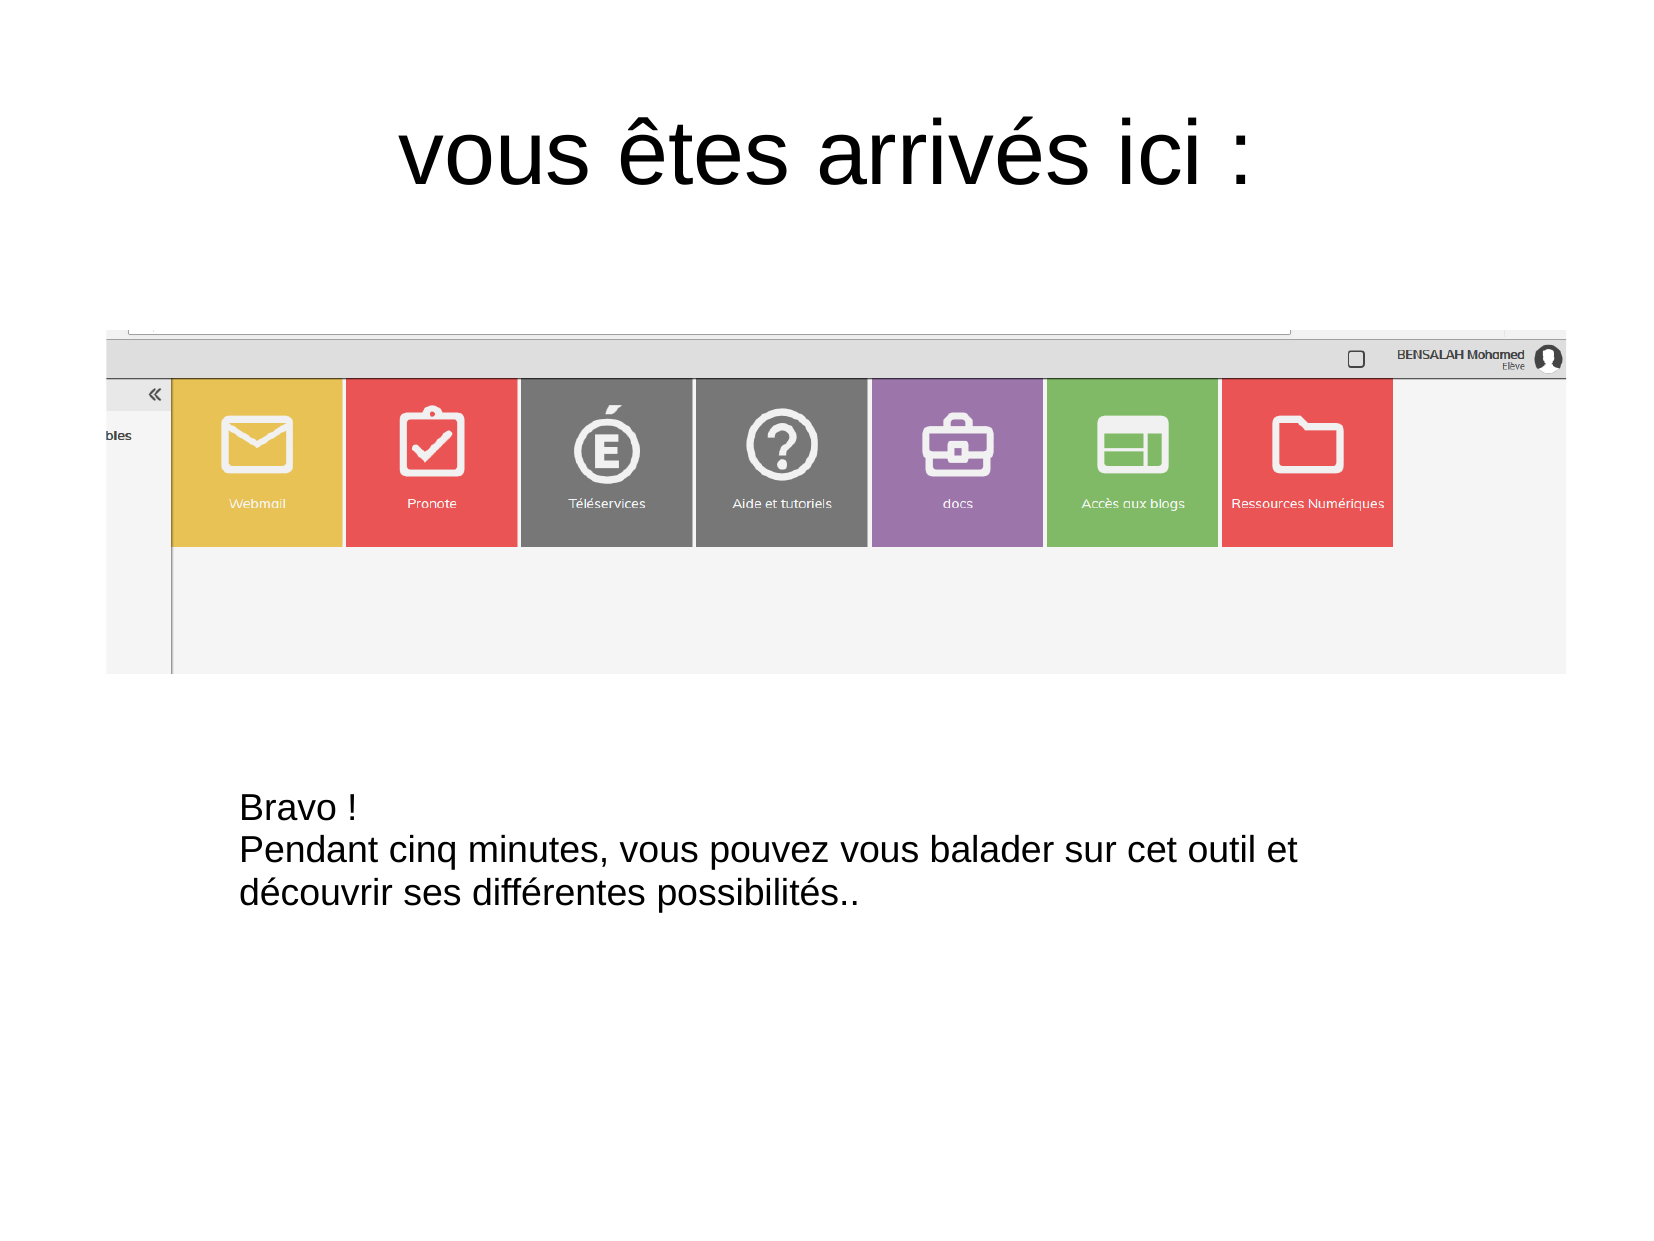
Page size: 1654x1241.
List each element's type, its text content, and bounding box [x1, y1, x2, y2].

picture [106, 330, 1567, 674]
title vous êtes arrivés ici : [82, 49, 1571, 257]
text_box Bravo ! Pendant cinq minutes, vous pouvez vous balader sur cet outil et découvrir ses différentes possibilités.. [224, 779, 1453, 921]
